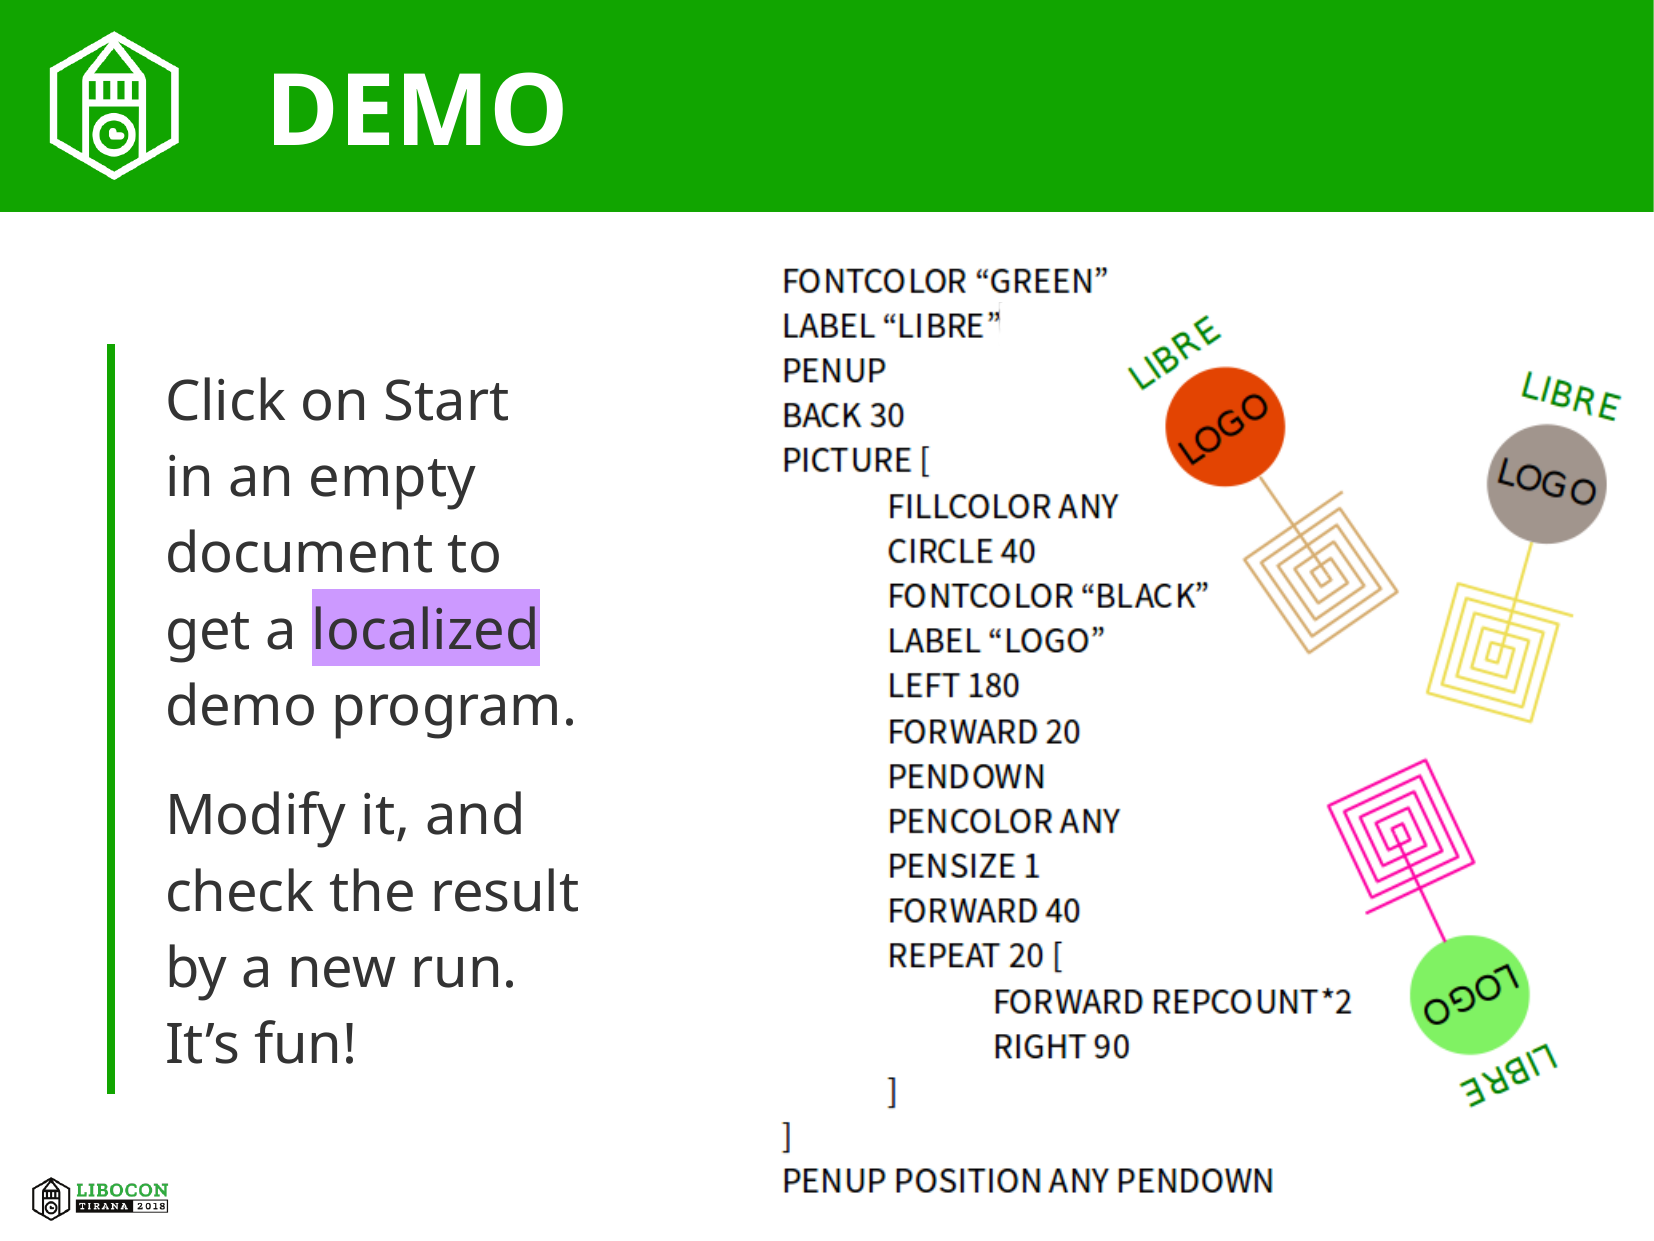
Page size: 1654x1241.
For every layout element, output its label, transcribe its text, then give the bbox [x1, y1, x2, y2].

title DEMO [265, 3, 1366, 211]
list Click on Start in an empty document to get a localized demo program. Modify it, and check the result by a new run. It’s fun! [165, 360, 758, 1081]
picture [0, 0, 1654, 1241]
